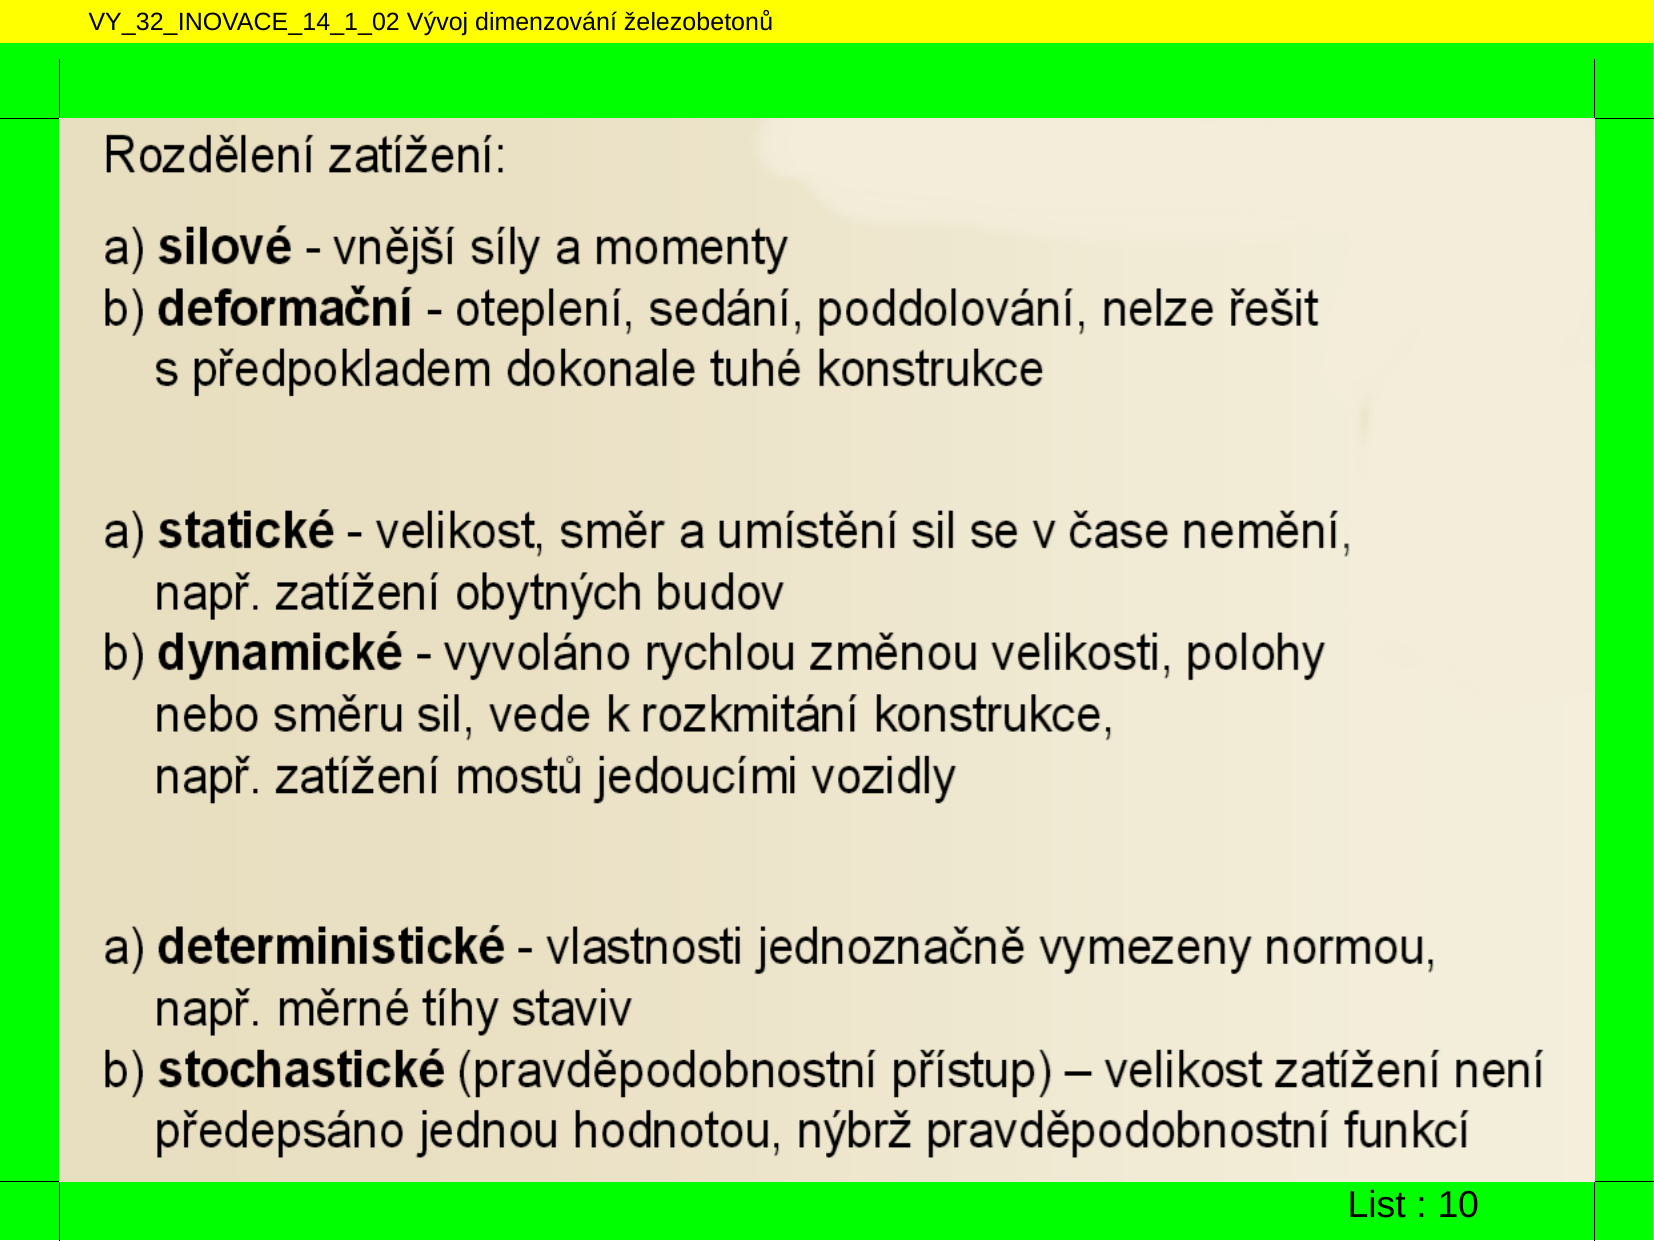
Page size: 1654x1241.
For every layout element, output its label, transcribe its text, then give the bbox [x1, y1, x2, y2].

picture [59, 118, 1595, 1182]
text_box List : <číslo> [1357, 1176, 1599, 1241]
text_box VY_32_INOVACE_14_1_02 Vývoj dimenzování železobetonů [0, 0, 1654, 43]
